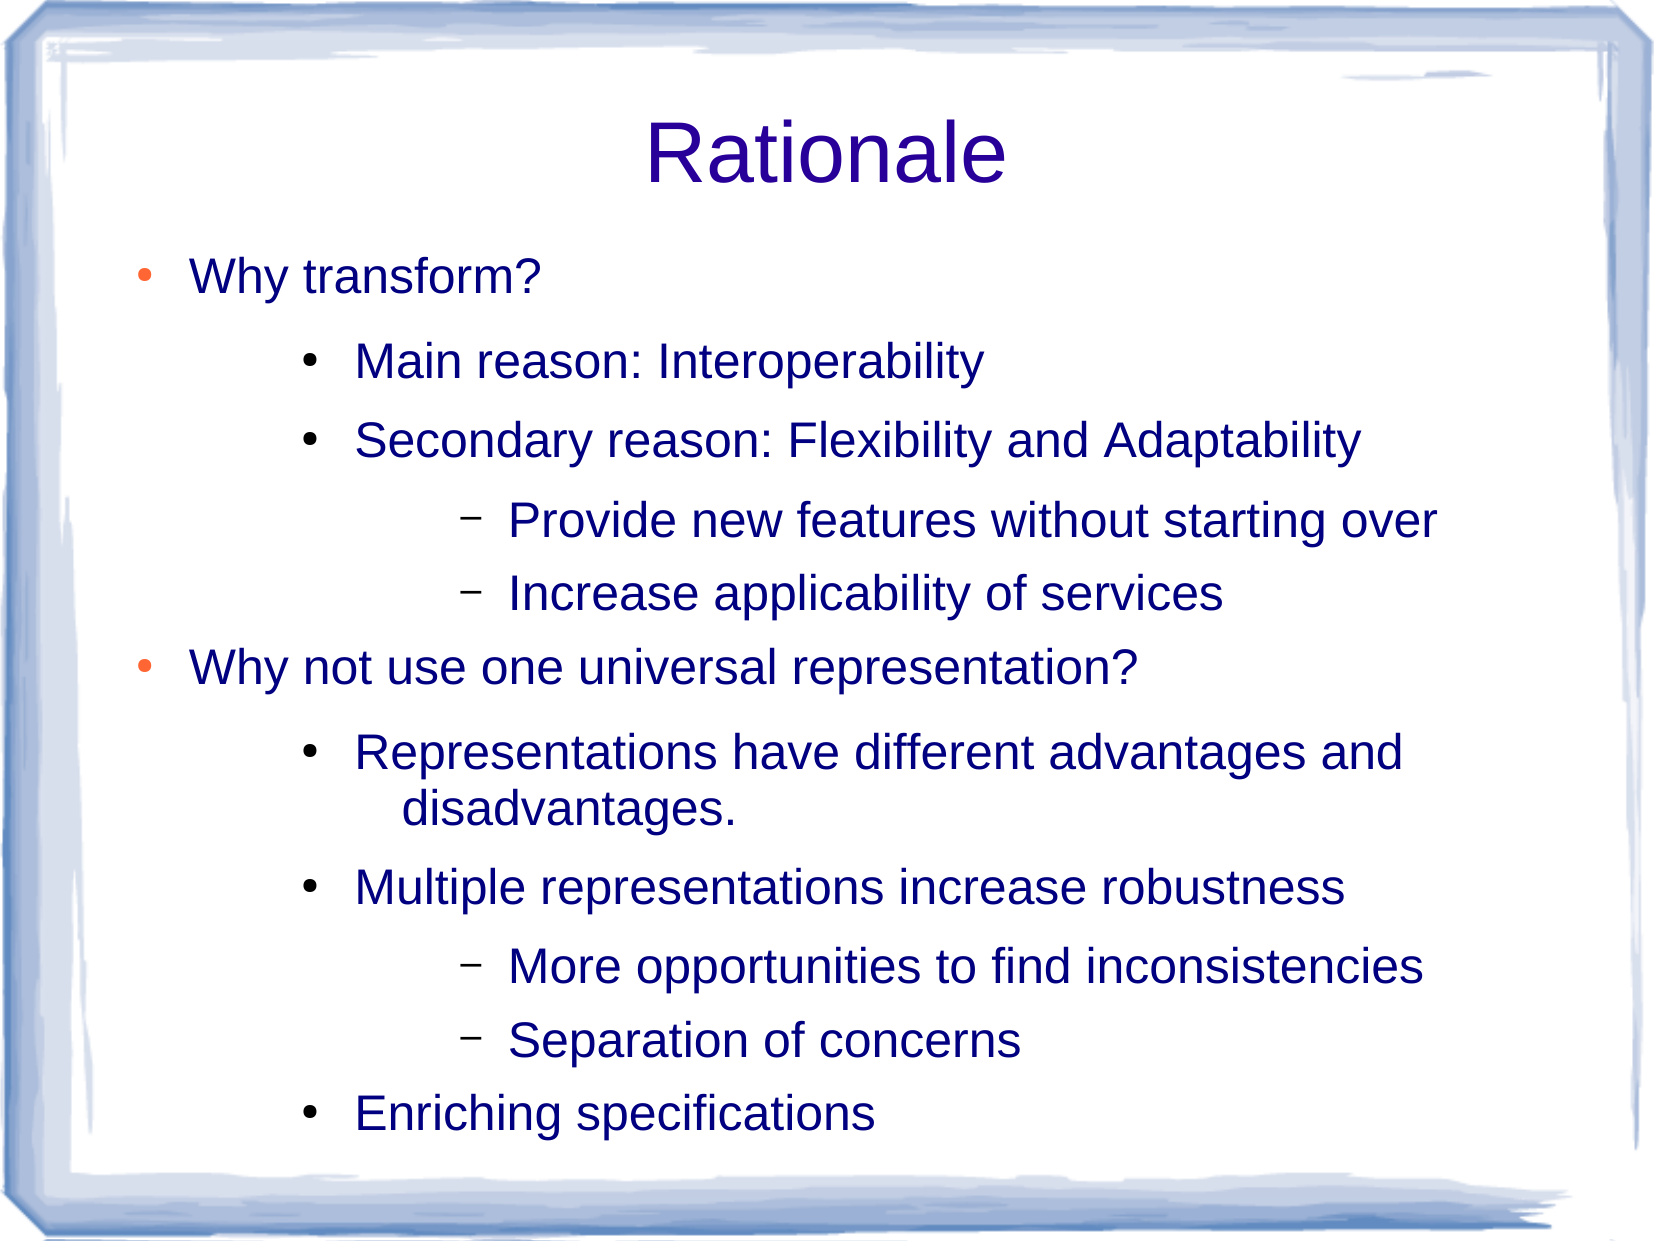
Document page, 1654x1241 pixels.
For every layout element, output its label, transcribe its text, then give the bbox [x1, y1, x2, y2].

title Rationale [82, 49, 1571, 257]
list Why transform? Main reason: Interoperability Secondary reason: Flexibility and Adaptability Provide new features without starting over Increase applicability of services Why not use one universal representation? Representations have different advantages and disadvantages. Multiple representations increase robustness More opportunities to find inconsistencies Separation of concerns Enriching specifications [118, 248, 1571, 1142]
picture [0, 0, 1654, 1241]
